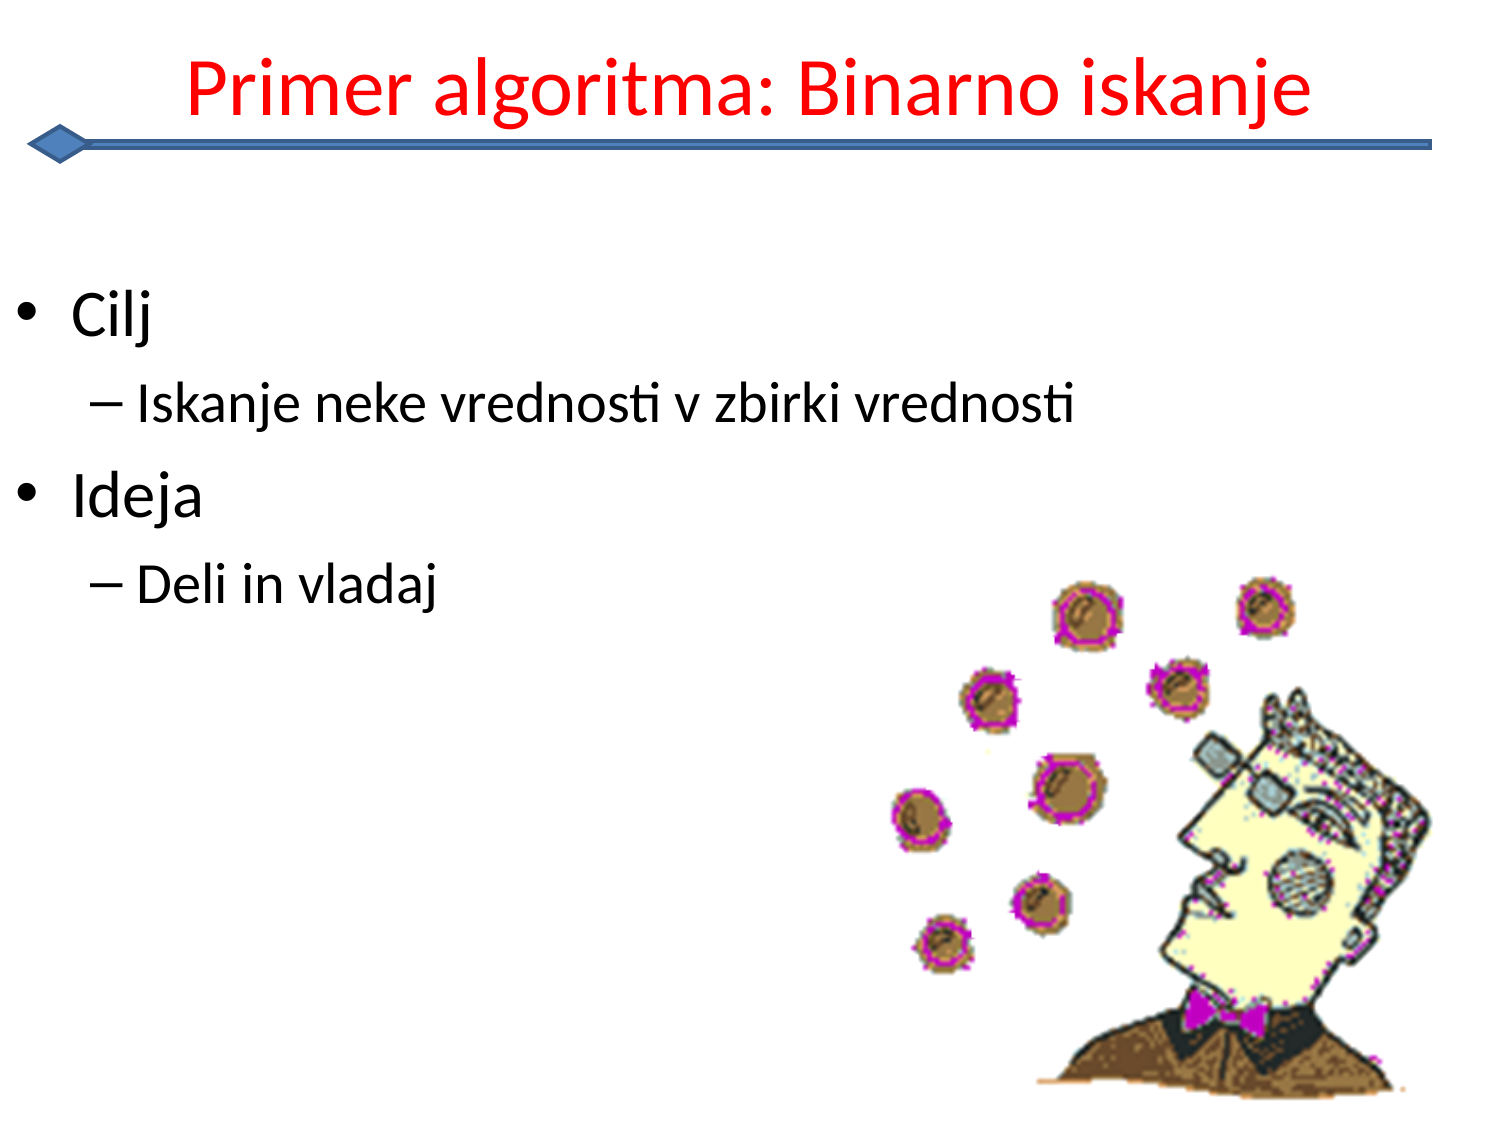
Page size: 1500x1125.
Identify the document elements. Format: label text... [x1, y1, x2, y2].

picture [832, 509, 1500, 1125]
title Primer algoritma: Binarno iskanje [75, 23, 1426, 141]
list Cilj Iskanje neke vrednosti v zbirki vrednosti Ideja Deli in vladaj [0, 262, 1351, 1006]
